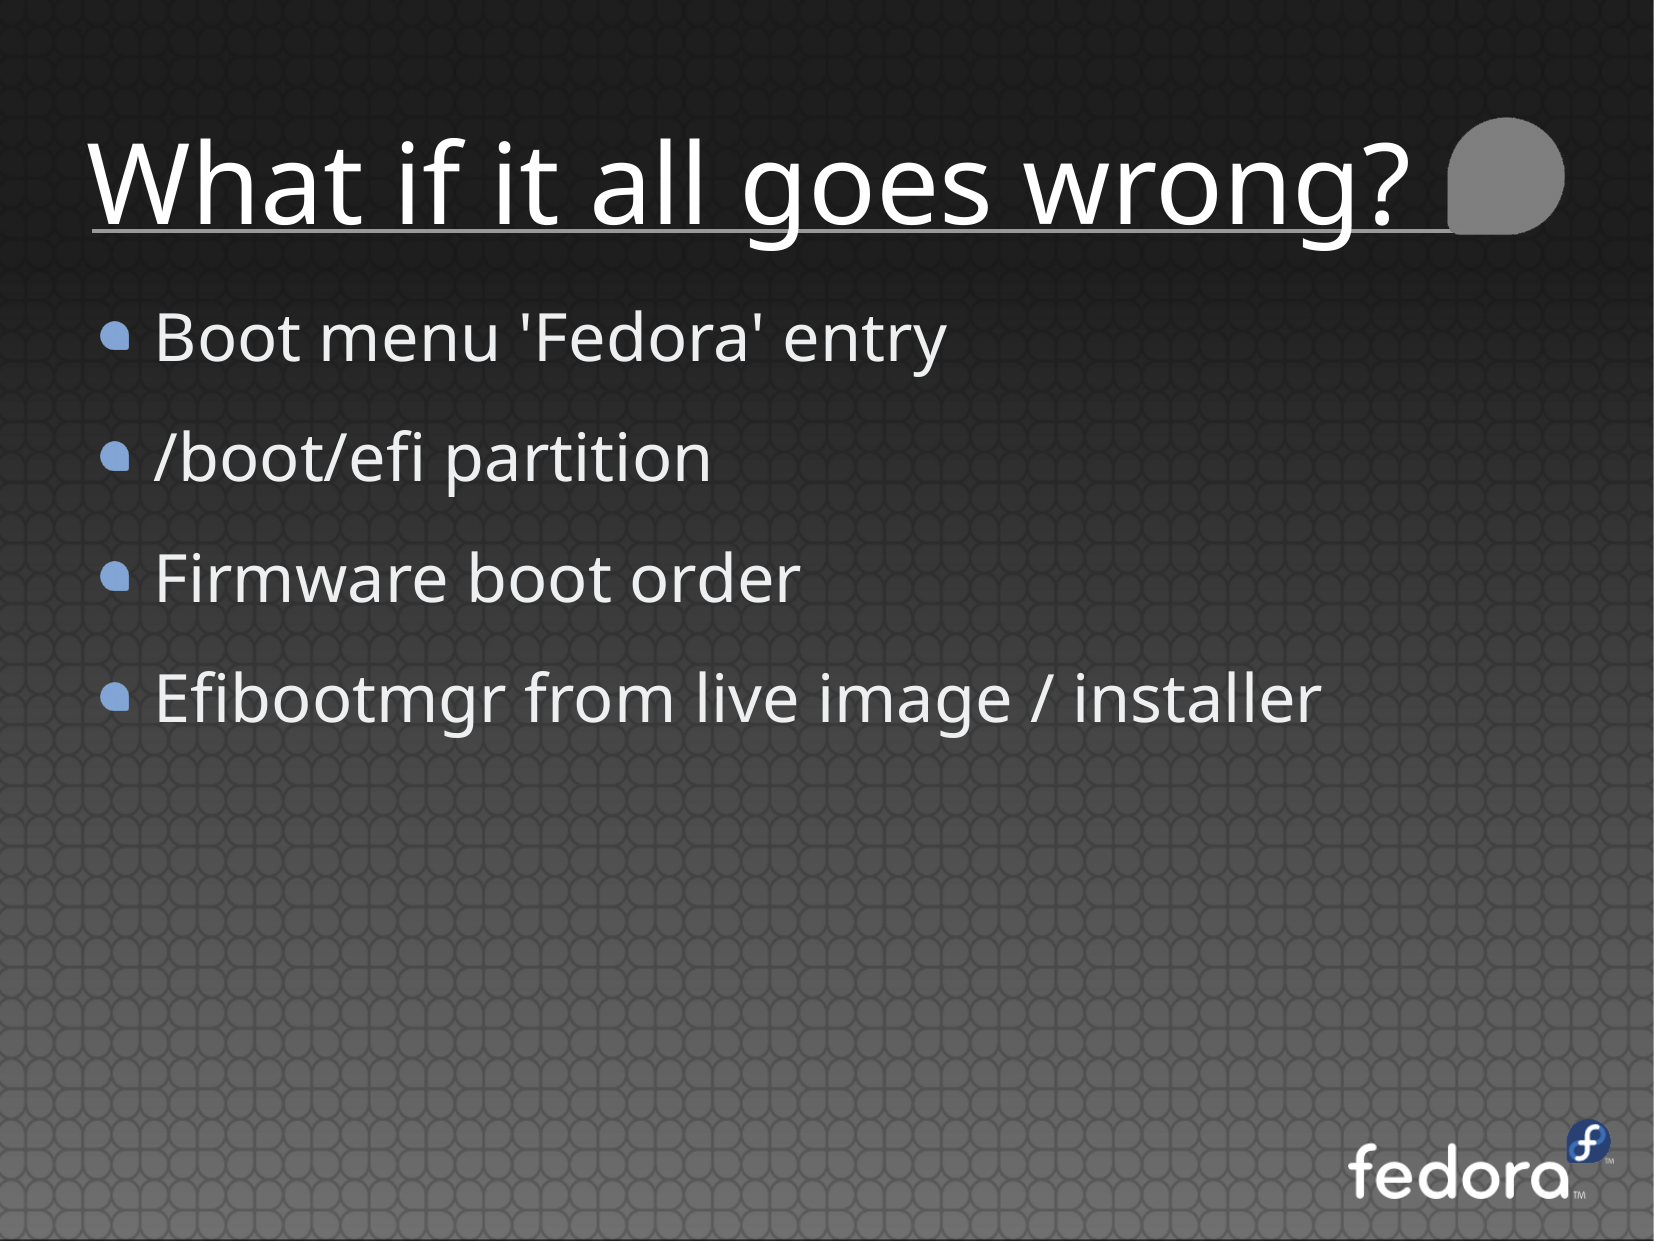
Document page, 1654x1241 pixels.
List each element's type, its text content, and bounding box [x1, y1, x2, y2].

list Boot menu 'Fedora' entry /boot/efi partition Firmware boot order Efibootmgr from live image / installer [82, 290, 1571, 1010]
picture [0, 0, 1654, 1241]
title What if it all goes wrong? [86, 112, 1576, 249]
